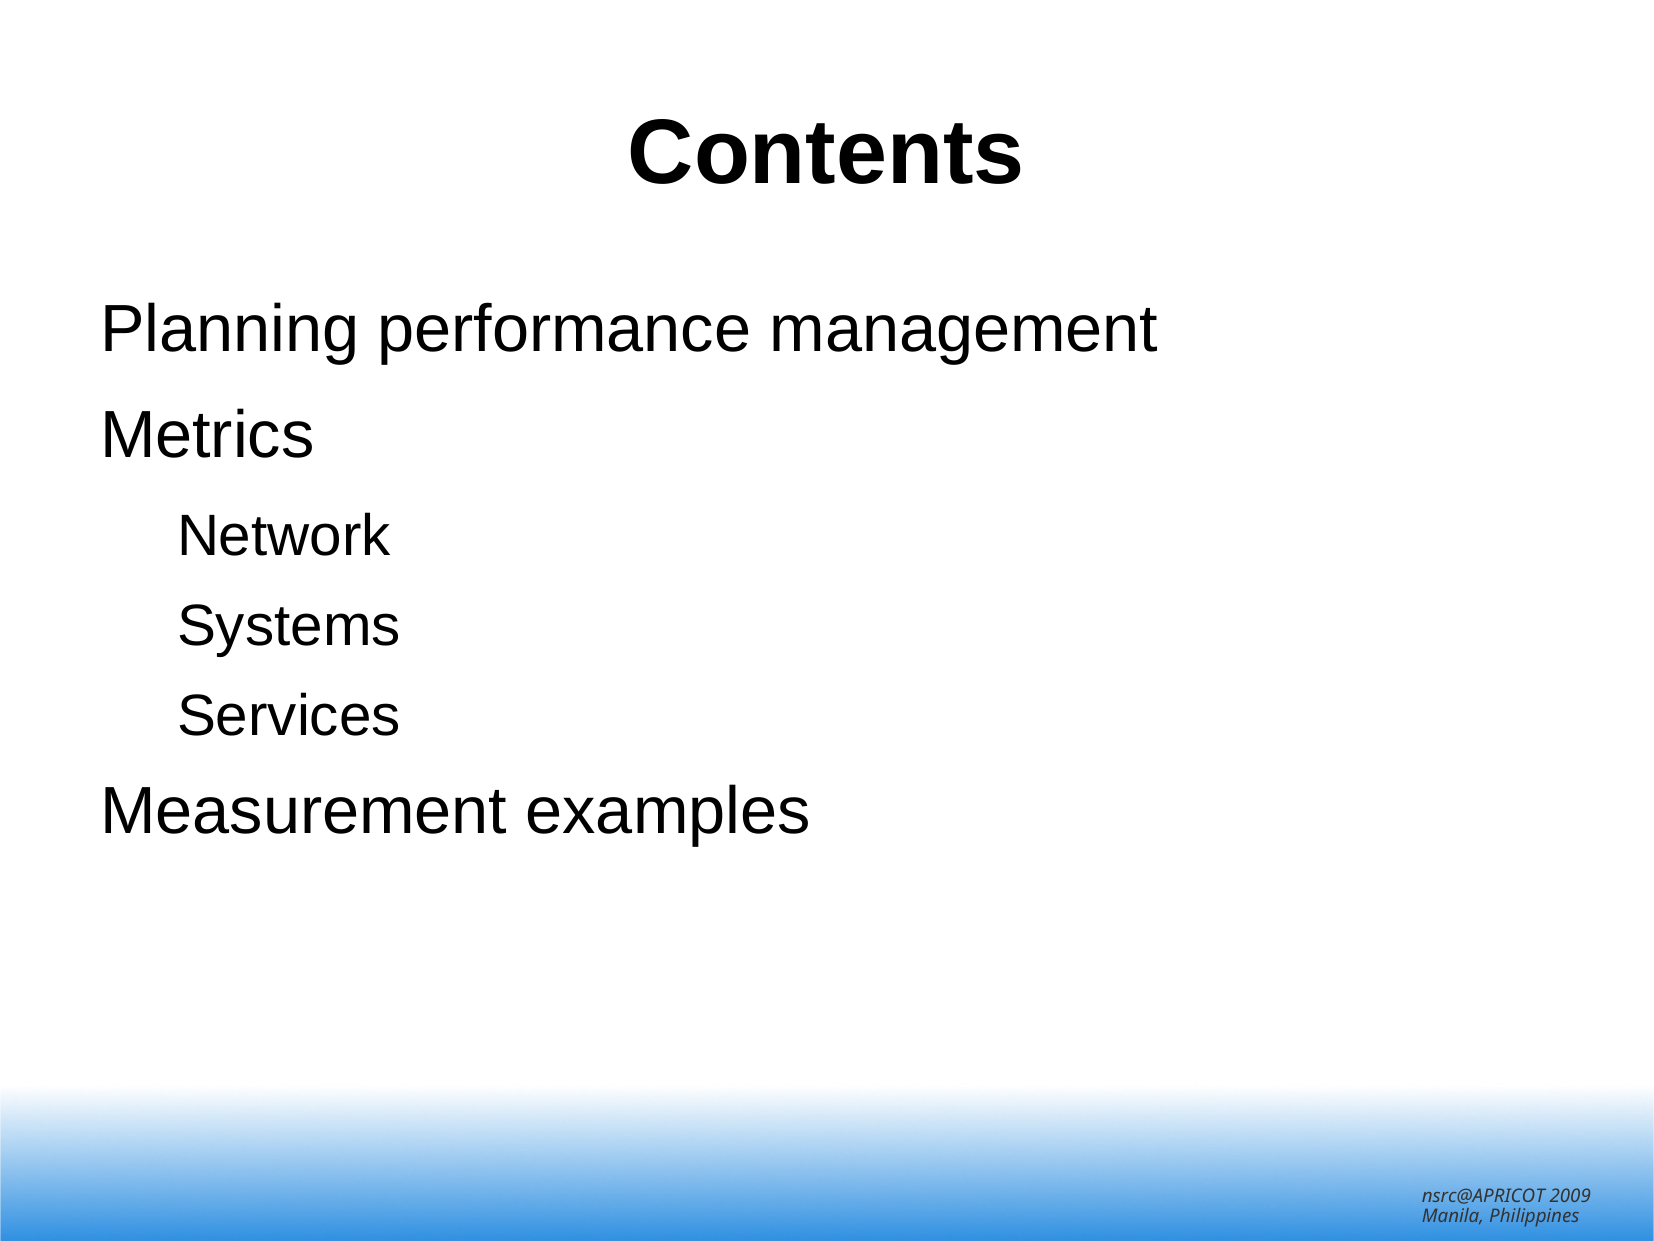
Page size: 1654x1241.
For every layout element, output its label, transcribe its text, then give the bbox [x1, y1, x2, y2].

picture [0, 1083, 1654, 1241]
list Planning performance management Metrics Network Systems Services Measurement examples [82, 290, 1571, 1094]
title Contents [82, 49, 1571, 257]
